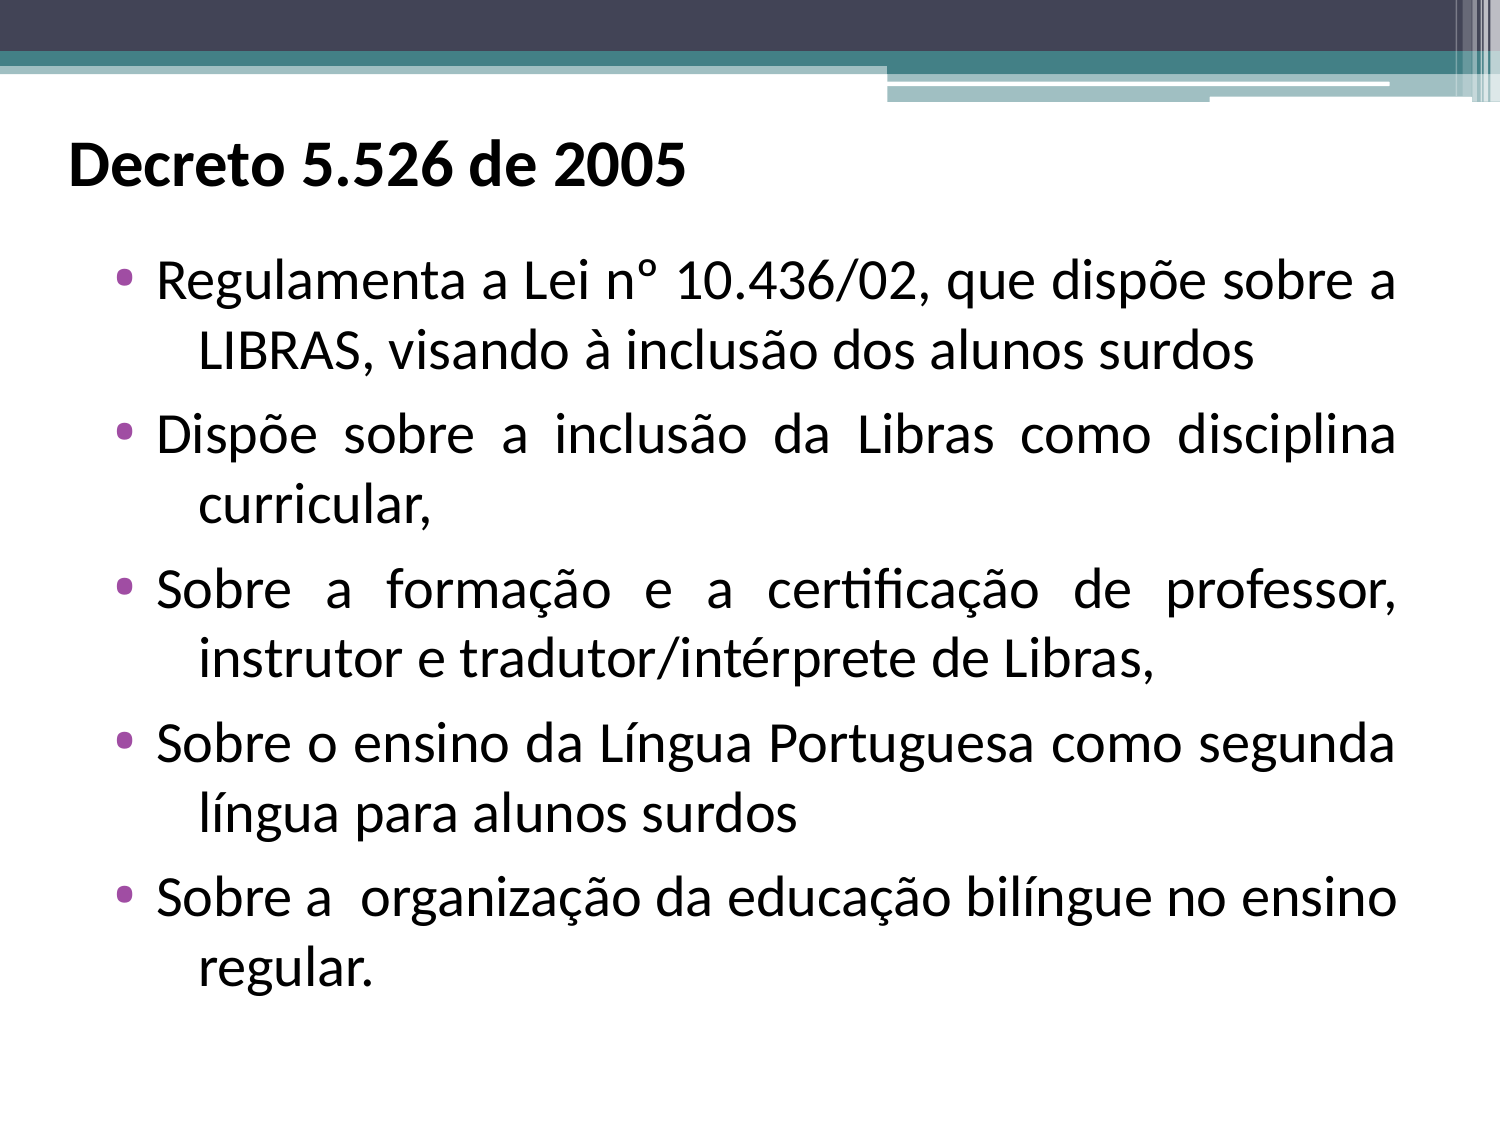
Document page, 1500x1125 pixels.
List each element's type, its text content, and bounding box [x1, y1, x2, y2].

title Decreto 5.526 de 2005 [53, 82, 1500, 237]
list Regulamenta a Lei nº 10.436/02, que dispõe sobre a LIBRAS, visando à inclusão dos alunos surdos Dispõe sobre a inclusão da Libras como disciplina curricular, Sobre a formação e a certificação de professor, instrutor e tradutor/intérprete de Libras, Sobre o ensino da Língua Portuguesa como segunda língua para alunos surdos Sobre a organização da educação bilíngue no ensino regular. [63, 233, 1414, 1049]
